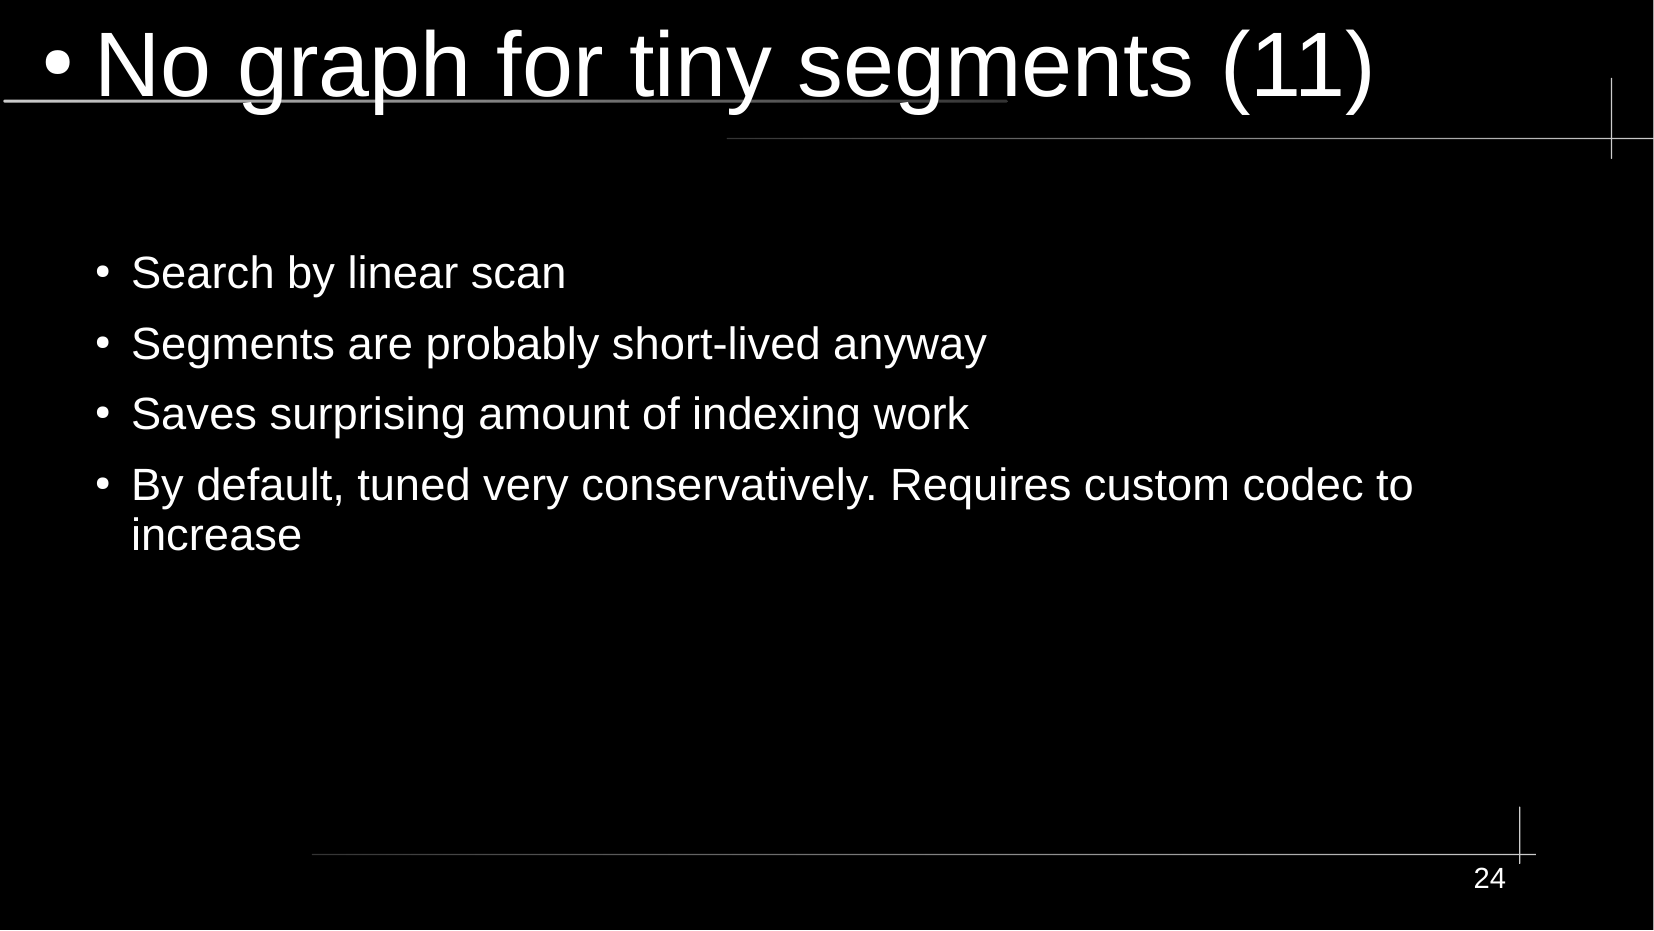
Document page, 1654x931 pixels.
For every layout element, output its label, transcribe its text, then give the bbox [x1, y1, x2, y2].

title No graph for tiny segments (11) [23, 11, 1589, 119]
list Search by linear scan Segments are probably short-lived anyway Saves surprising amount of indexing work By default, tuned very conservatively. Requires custom codec to increase [82, 247, 1571, 563]
